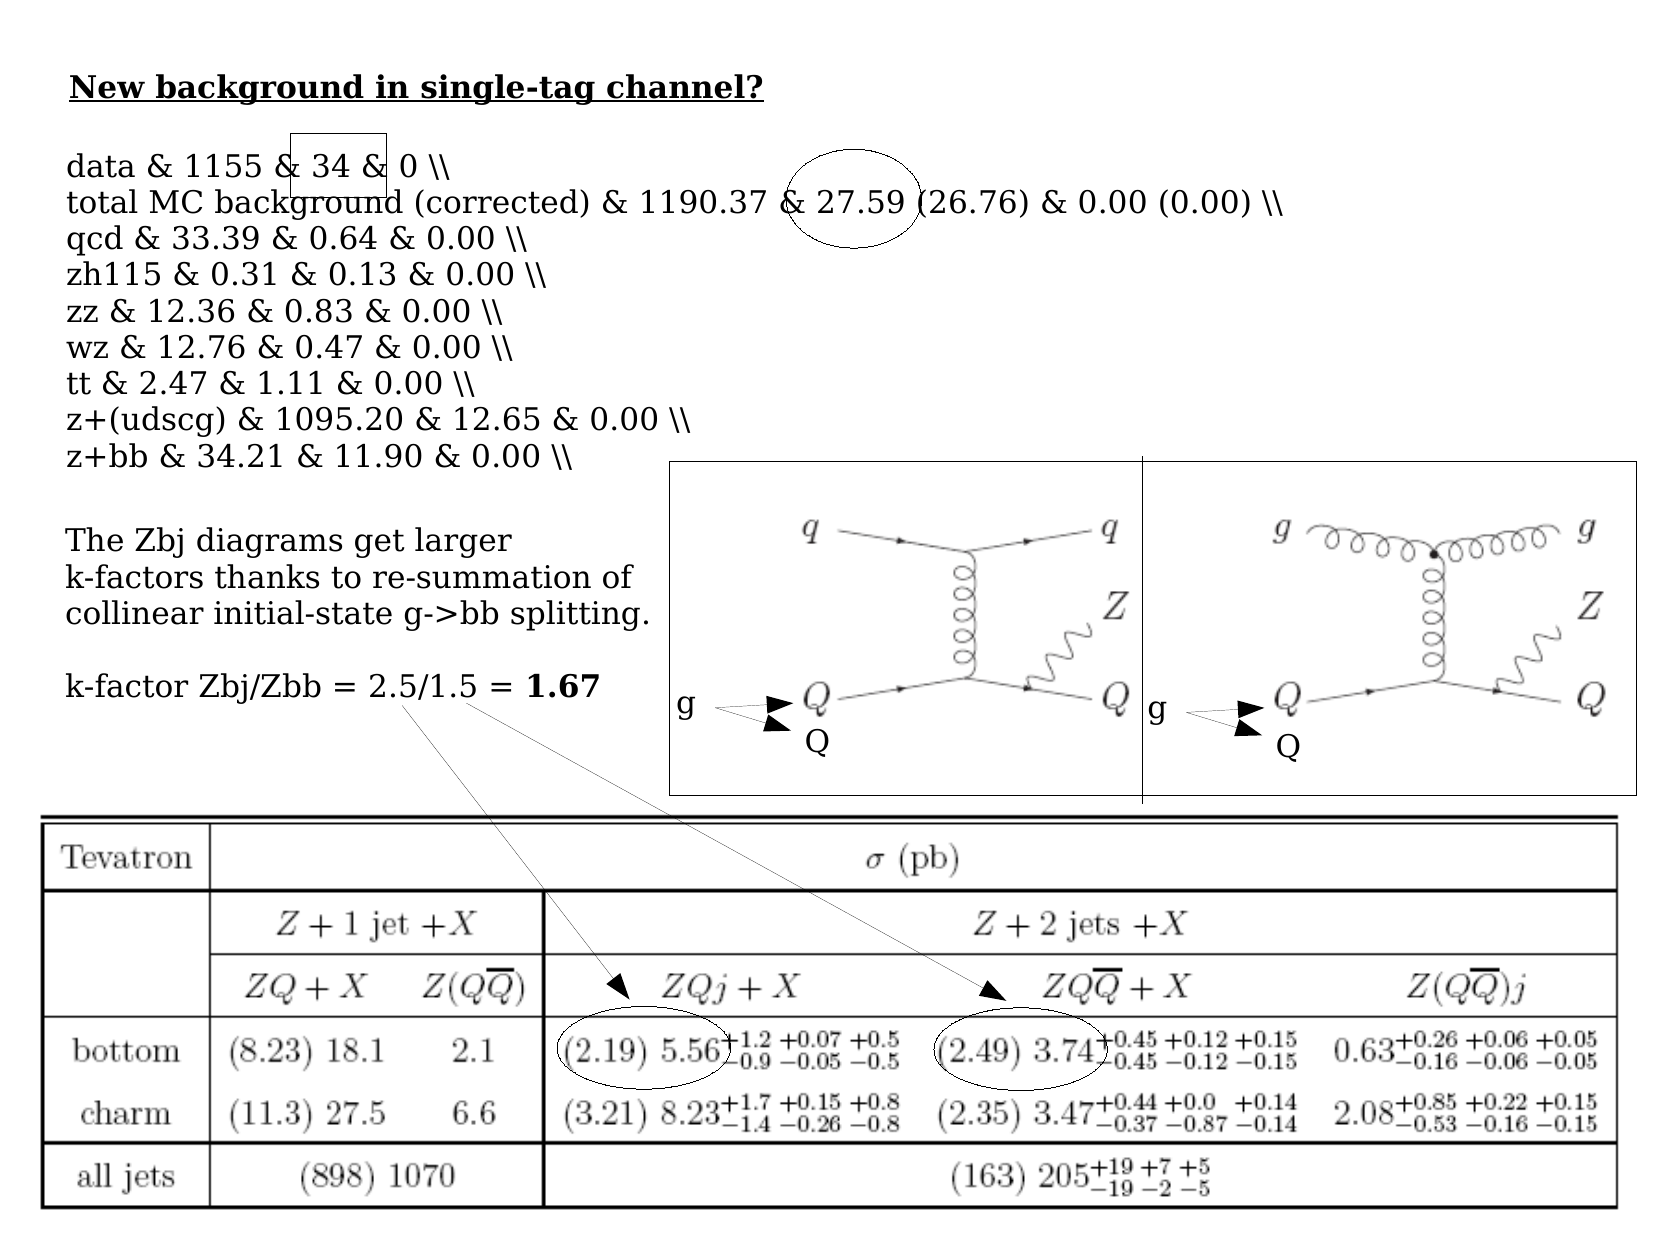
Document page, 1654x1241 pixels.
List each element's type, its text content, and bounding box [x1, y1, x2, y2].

text_box data & 1155 & 34 & 0 \\ total MC background (corrected) & 1190.37 & 27.59 (26.76) & 0.00 (0.00) \\ qcd & 33.39 & 0.64 & 0.00 \\ zh115 & 0.31 & 0.13 & 0.00 \\ zz & 12.36 & 0.83 & 0.00 \\ wz & 12.76 & 0.47 & 0.00 \\ tt & 2.47 & 1.11 & 0.00 \\ z+(udscg) & 1095.20 & 12.65 & 0.00 \\ z+bb & 34.21 & 11.90 & 0.00 \\ [66, 148, 1286, 475]
text_box Q [804, 723, 831, 761]
text_box New background in single-tag channel? [68, 68, 765, 106]
text_box The Zbj diagrams get larger k-factors thanks to re-summation of collinear initial-state g->bb splitting. k-factor Zbj/Zbb = 2.5/1.5 = 1.67 [65, 522, 653, 705]
picture [1143, 498, 1636, 741]
text_box Q [1275, 728, 1302, 765]
picture [784, 498, 1142, 741]
picture [19, 799, 1635, 1228]
text_box g [676, 684, 697, 722]
text_box g [1147, 689, 1168, 726]
